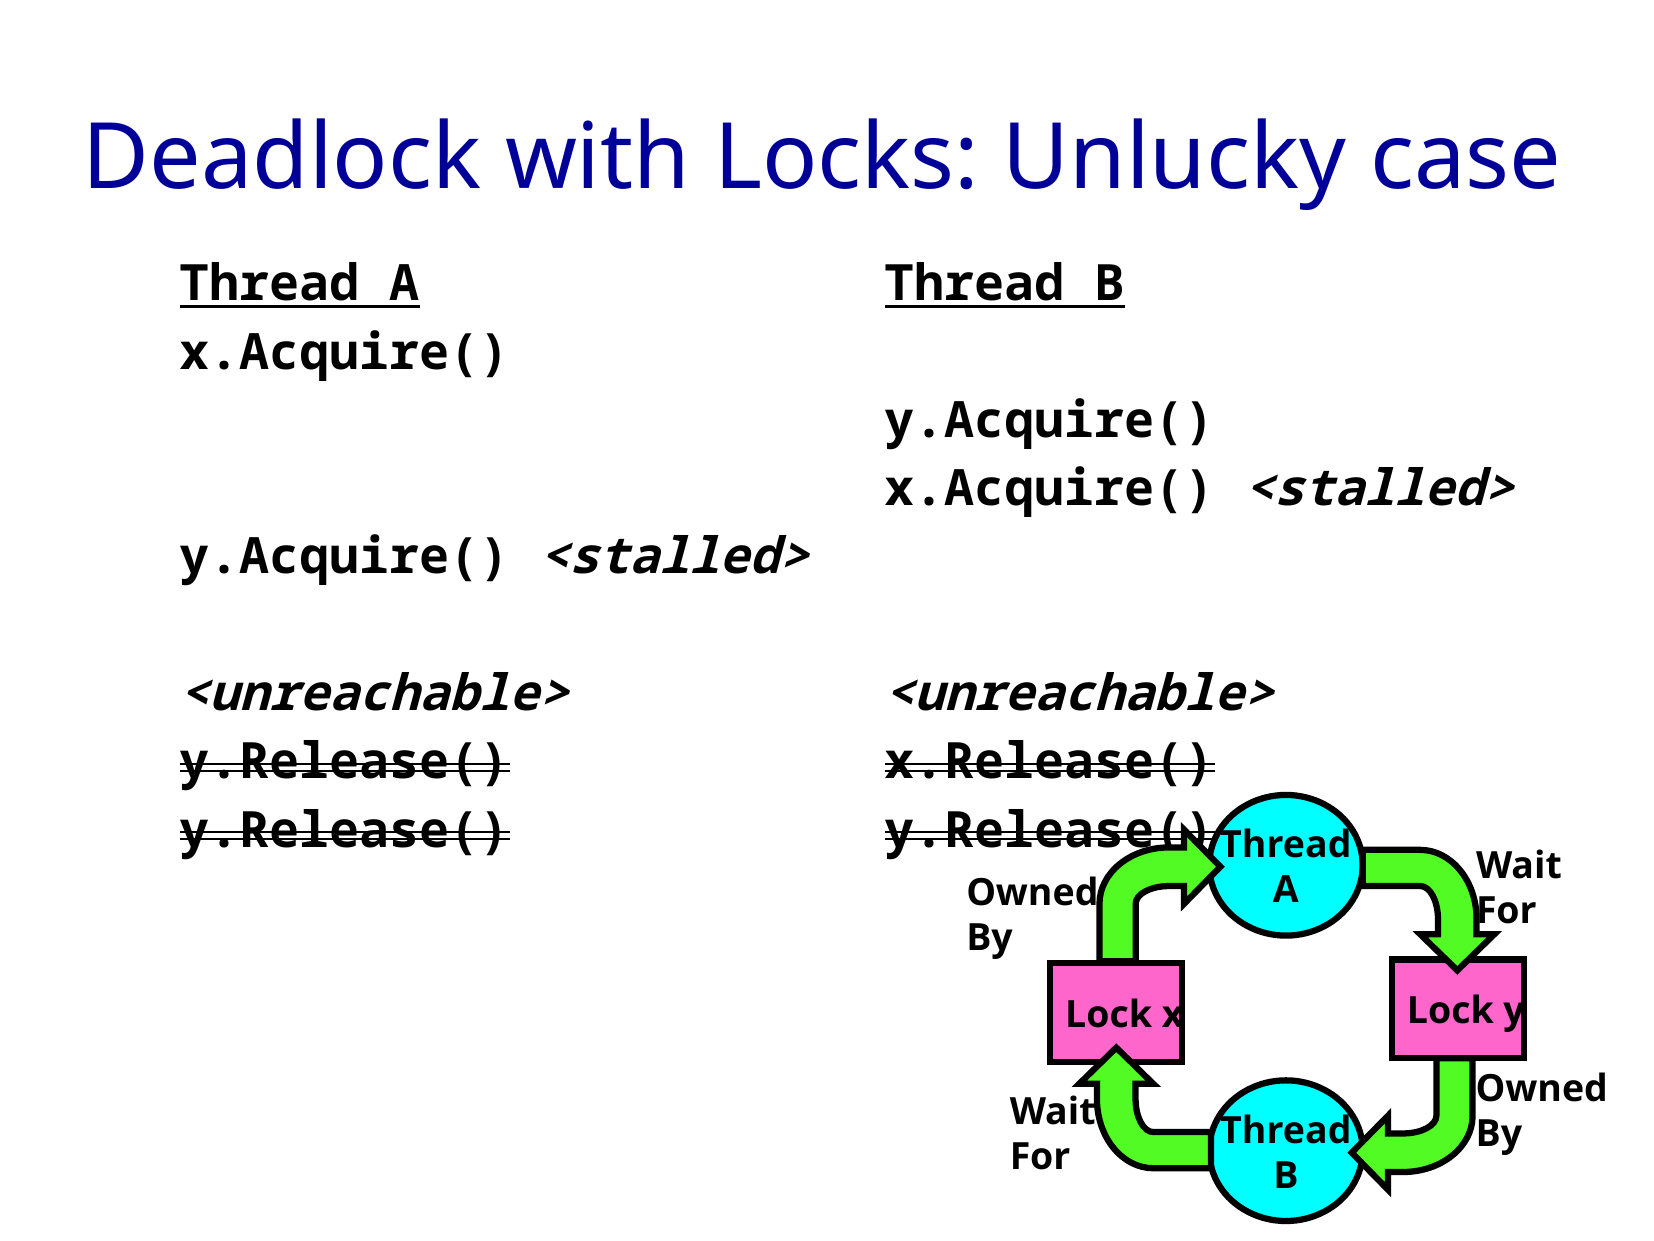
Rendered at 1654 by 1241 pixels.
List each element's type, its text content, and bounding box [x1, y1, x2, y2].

text_box Thread A x.Acquire() y.Acquire() <stalled> <unreachable> y.Release() y.Release() [165, 240, 841, 822]
text_box [1114, 829, 1221, 962]
text_box [1362, 849, 1490, 971]
text_box Wait For [1461, 834, 1577, 939]
text_box Lock x [1050, 963, 1182, 1062]
text_box Owned By [951, 860, 1114, 966]
text_box Owned By [1460, 1056, 1623, 1161]
text_box [1351, 1058, 1460, 1190]
text_box Wait For [994, 1079, 1111, 1185]
text_box Lock y [1392, 959, 1524, 1059]
text_box [1084, 1047, 1211, 1169]
text_box Thread A [1210, 794, 1362, 936]
text_box Thread B y.Acquire() x.Acquire() <stalled> <unreachable> x.Release() y.Release() [870, 240, 1591, 822]
title Deadlock with Locks: Unlucky case [82, 49, 1571, 257]
text_box Thread B [1211, 1080, 1363, 1222]
